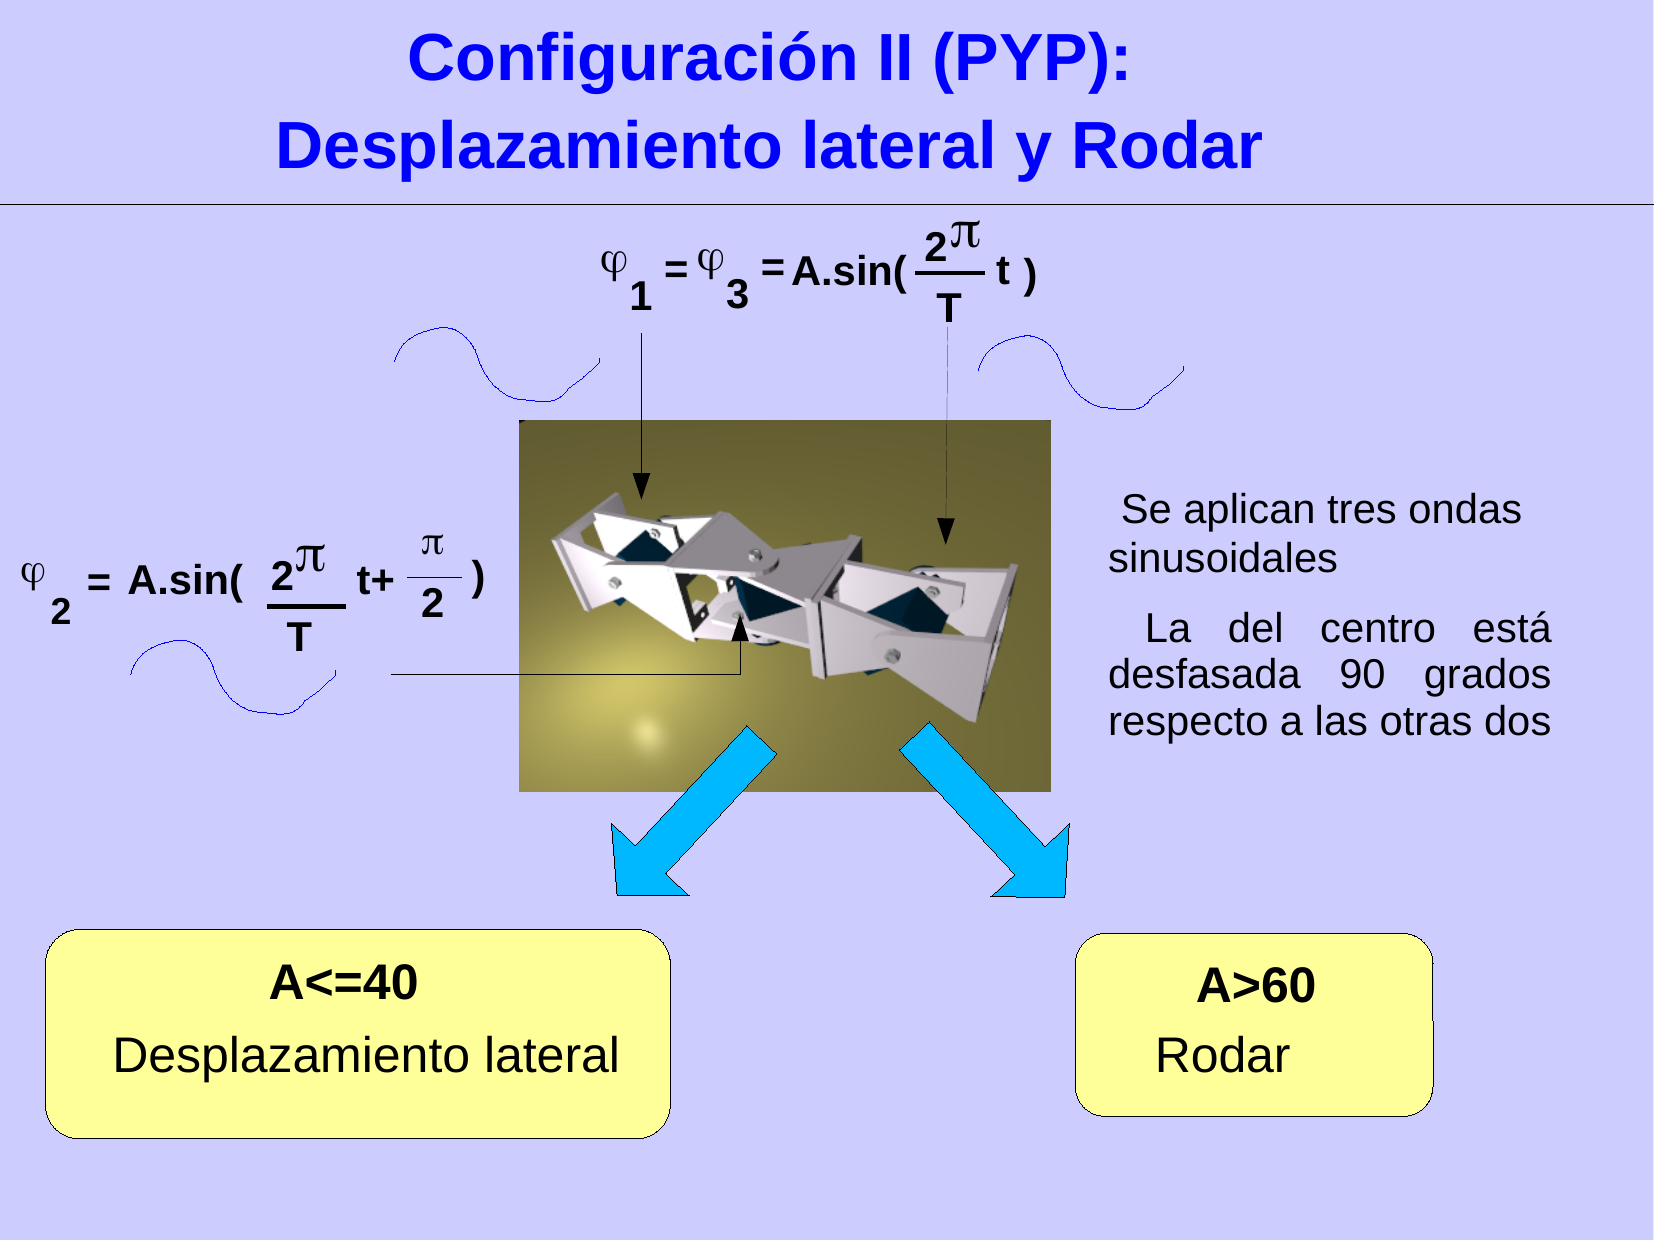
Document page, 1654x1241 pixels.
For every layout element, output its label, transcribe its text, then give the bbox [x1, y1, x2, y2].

text_box A.sin( [791, 247, 930, 315]
text_box p [295, 532, 328, 607]
text_box ) [471, 552, 490, 621]
text_box = [760, 243, 790, 311]
text_box [45, 929, 671, 1139]
text_box Rodar [1154, 1026, 1382, 1083]
text_box A>60 [1195, 956, 1360, 1013]
text_box Desplazamiento lateral [112, 1026, 632, 1083]
text_box = [664, 245, 694, 313]
text_box = [86, 559, 118, 628]
text_box [611, 725, 777, 896]
text_box Se aplican tres ondas sinusoidales La del centro está desfasada 90 grados respecto a las otras dos [1108, 479, 1631, 747]
text_box t [996, 247, 1030, 315]
text_box T [286, 614, 322, 688]
text_box p [421, 525, 451, 577]
title Configuración II (PYP): Desplazamiento lateral y Rodar [132, 0, 1408, 191]
text_box p [949, 208, 985, 283]
text_box [899, 721, 1070, 898]
picture [519, 420, 1051, 792]
text_box j [696, 238, 727, 299]
text_box ) [1023, 250, 1041, 318]
text_box A<=40 [268, 954, 432, 1011]
text_box 2 [924, 223, 953, 291]
text_box A.sin( [127, 556, 260, 625]
text_box t+ [356, 556, 396, 603]
text_box [1075, 933, 1434, 1117]
text_box j [20, 553, 53, 623]
text_box 3 [725, 270, 750, 335]
text_box 1 [629, 272, 653, 337]
text_box 2 [270, 552, 303, 626]
text_box T [936, 284, 967, 352]
text_box 2 [50, 591, 73, 643]
text_box j [600, 241, 631, 301]
text_box 2 [421, 579, 451, 638]
